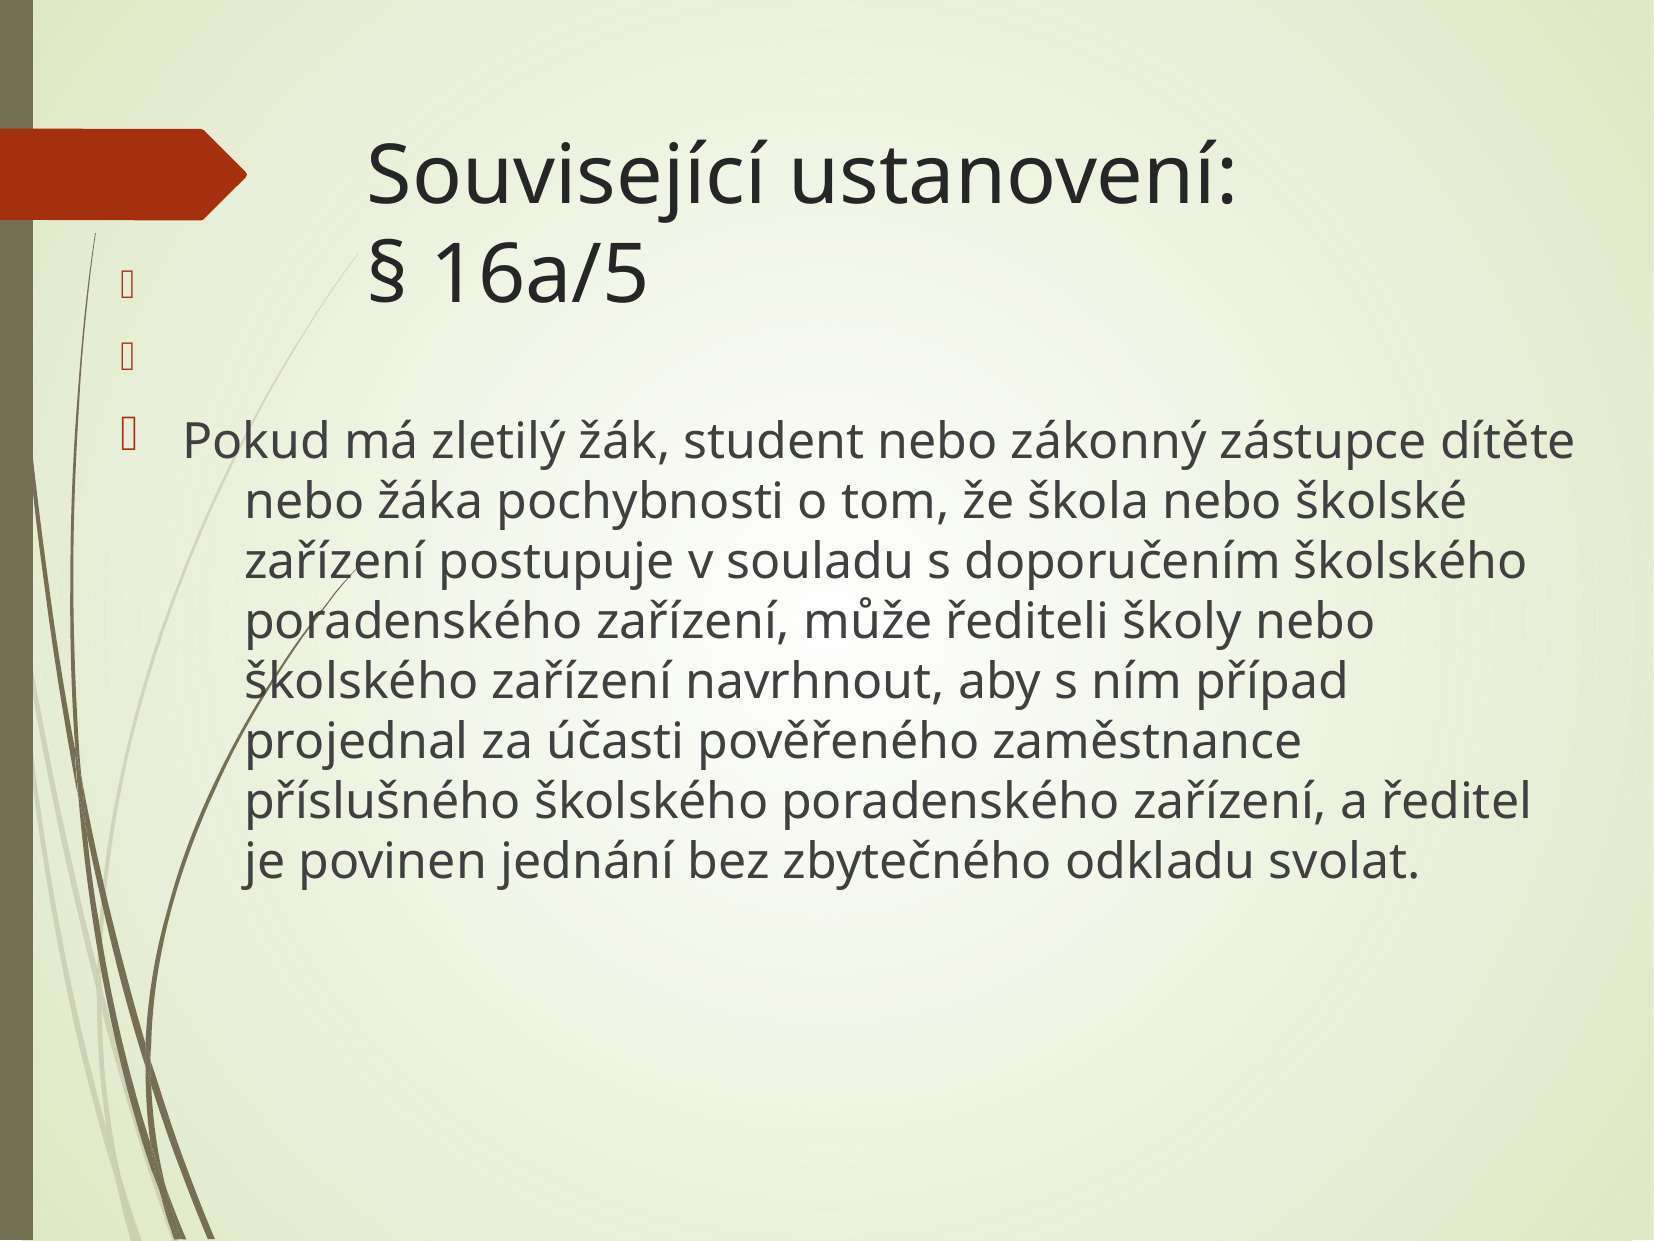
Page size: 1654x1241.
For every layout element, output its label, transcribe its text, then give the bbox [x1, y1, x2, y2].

title Související ustanovení: § 16a/5 [351, 112, 1544, 256]
list Pokud má zletilý žák, student nebo zákonný zástupce dítěte nebo žáka pochybnosti o tom, že škola nebo školské zařízení postupuje v souladu s doporučením školského poradenského zařízení, může řediteli školy nebo školského zařízení navrhnout, aby s ním případ projednal za účasti pověřeného zaměstnance příslušného školského poradenského zařízení, a ředitel je povinen jednání bez zbytečného odkladu svolat. [105, 256, 1594, 976]
